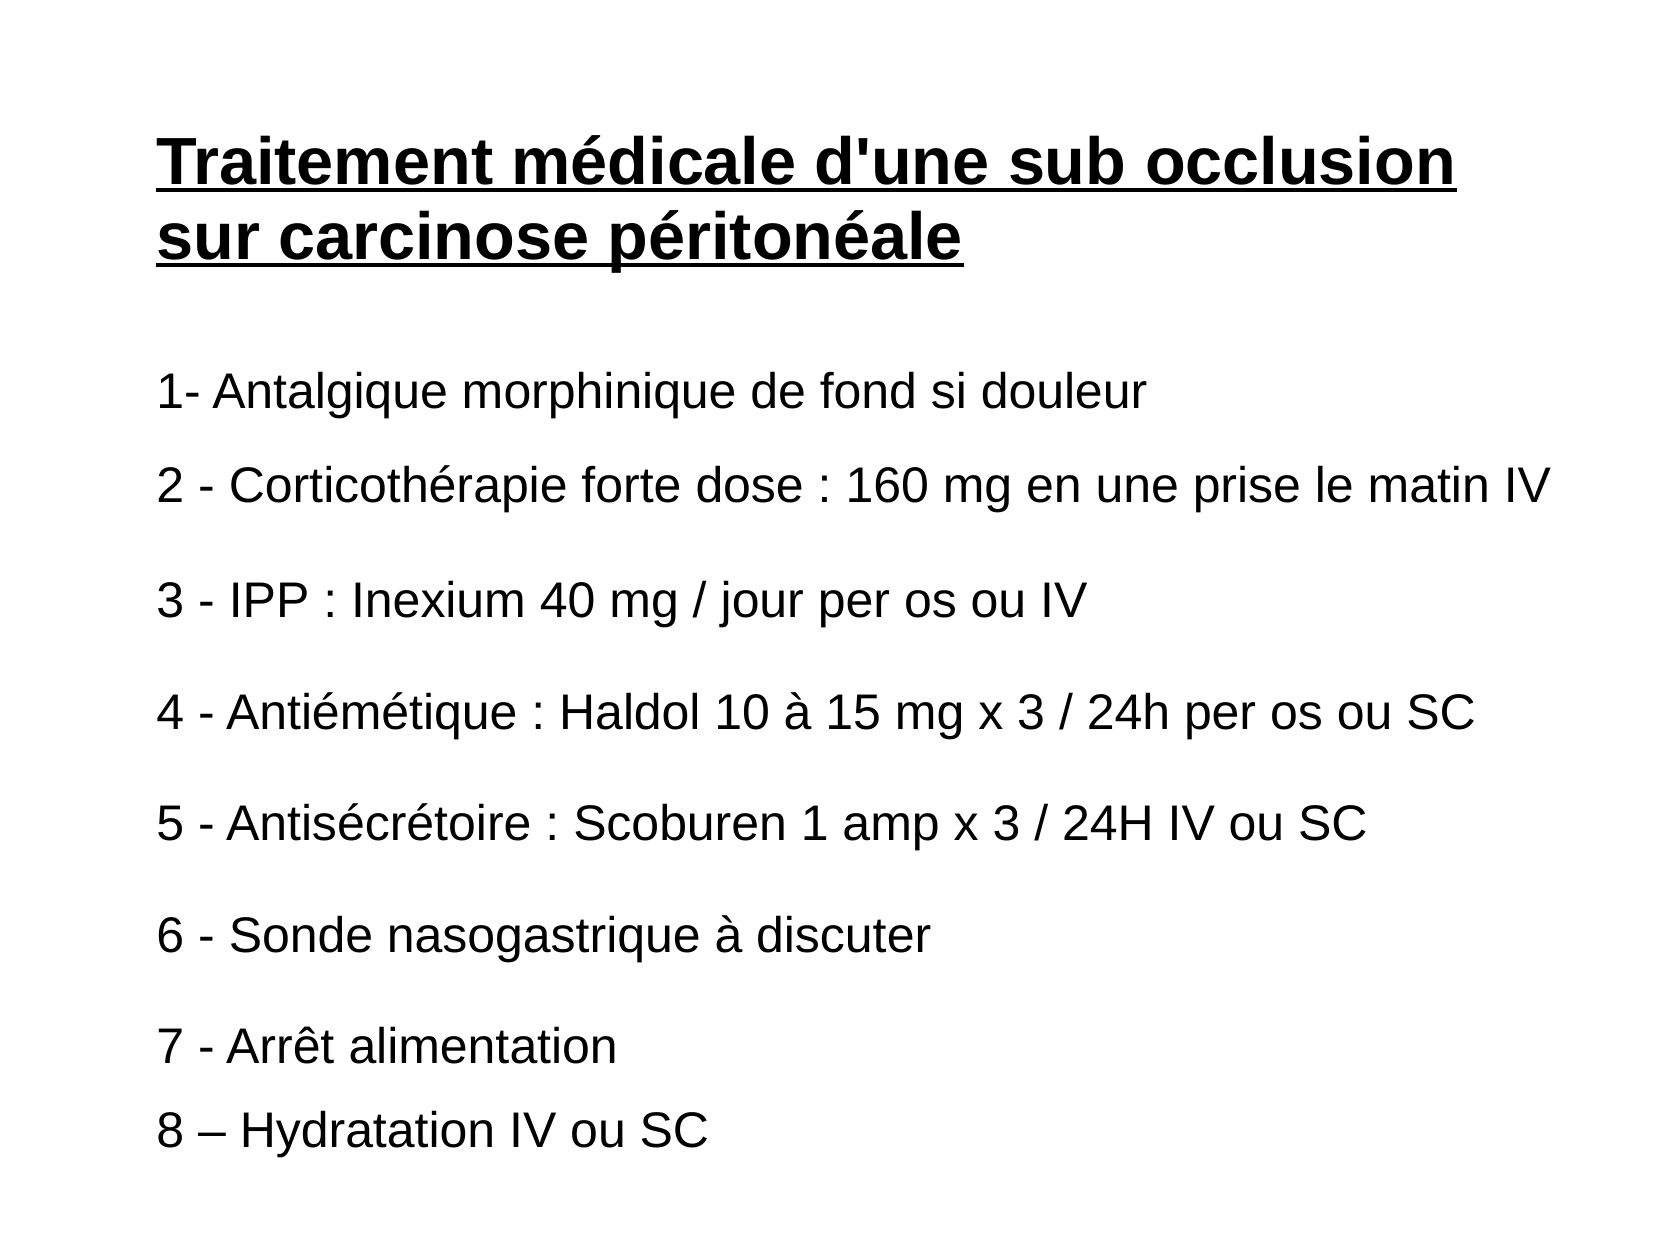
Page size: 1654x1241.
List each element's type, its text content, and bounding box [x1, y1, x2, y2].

subtitle Traitement médicale d'une sub occlusion sur carcinose péritonéale 1- Antalgique morphinique de fond si douleur 2 - Corticothérapie forte dose : 160 mg en une prise le matin IV 3 - IPP : Inexium 40 mg / jour per os ou IV 4 - Antiémétique : Haldol 10 à 15 mg x 3 / 24h per os ou SC 5 - Antisécrétoire : Scoburen 1 amp x 3 / 24H IV ou SC 6 - Sonde nasogastrique à discuter 7 - Arrêt alimentation 8 – Hydratation IV ou SC [82, 49, 1571, 1158]
